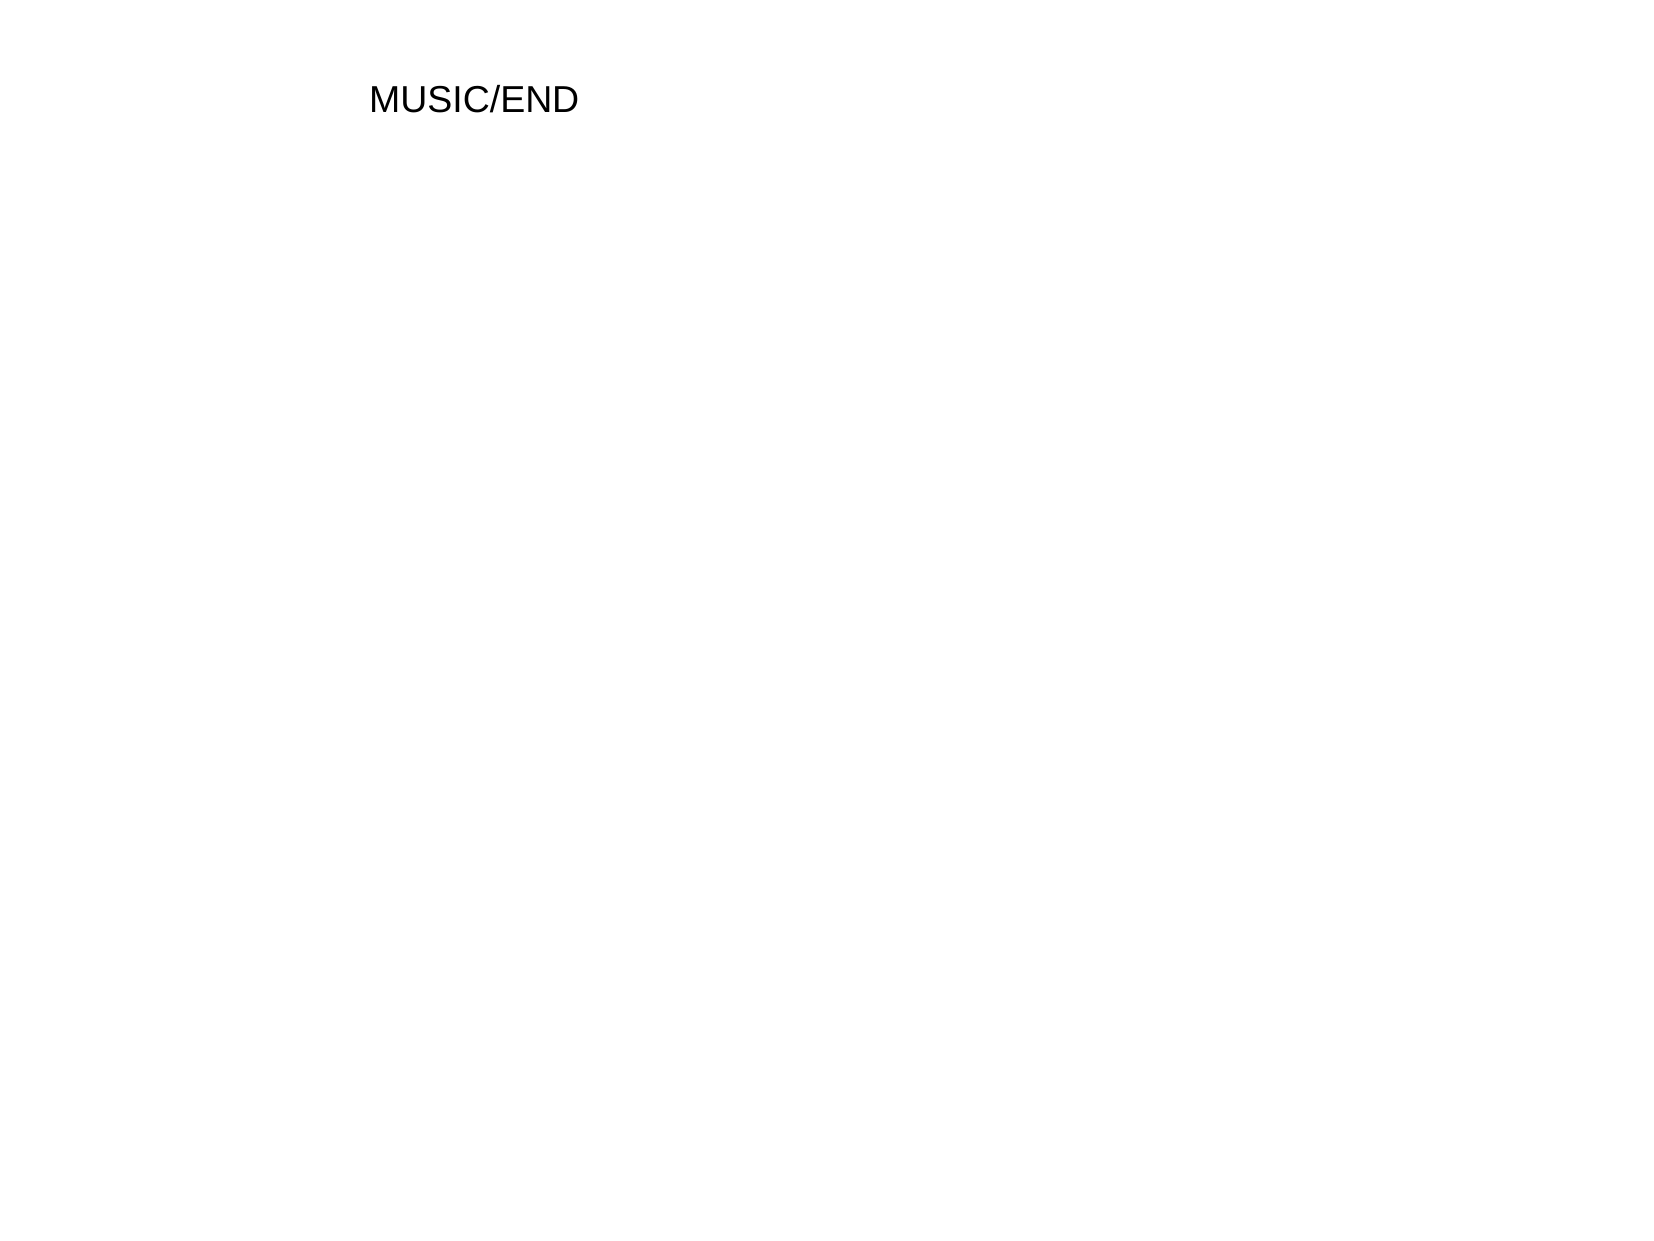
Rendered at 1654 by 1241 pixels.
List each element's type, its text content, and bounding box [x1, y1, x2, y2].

text_box MUSIC/END [354, 70, 1229, 128]
